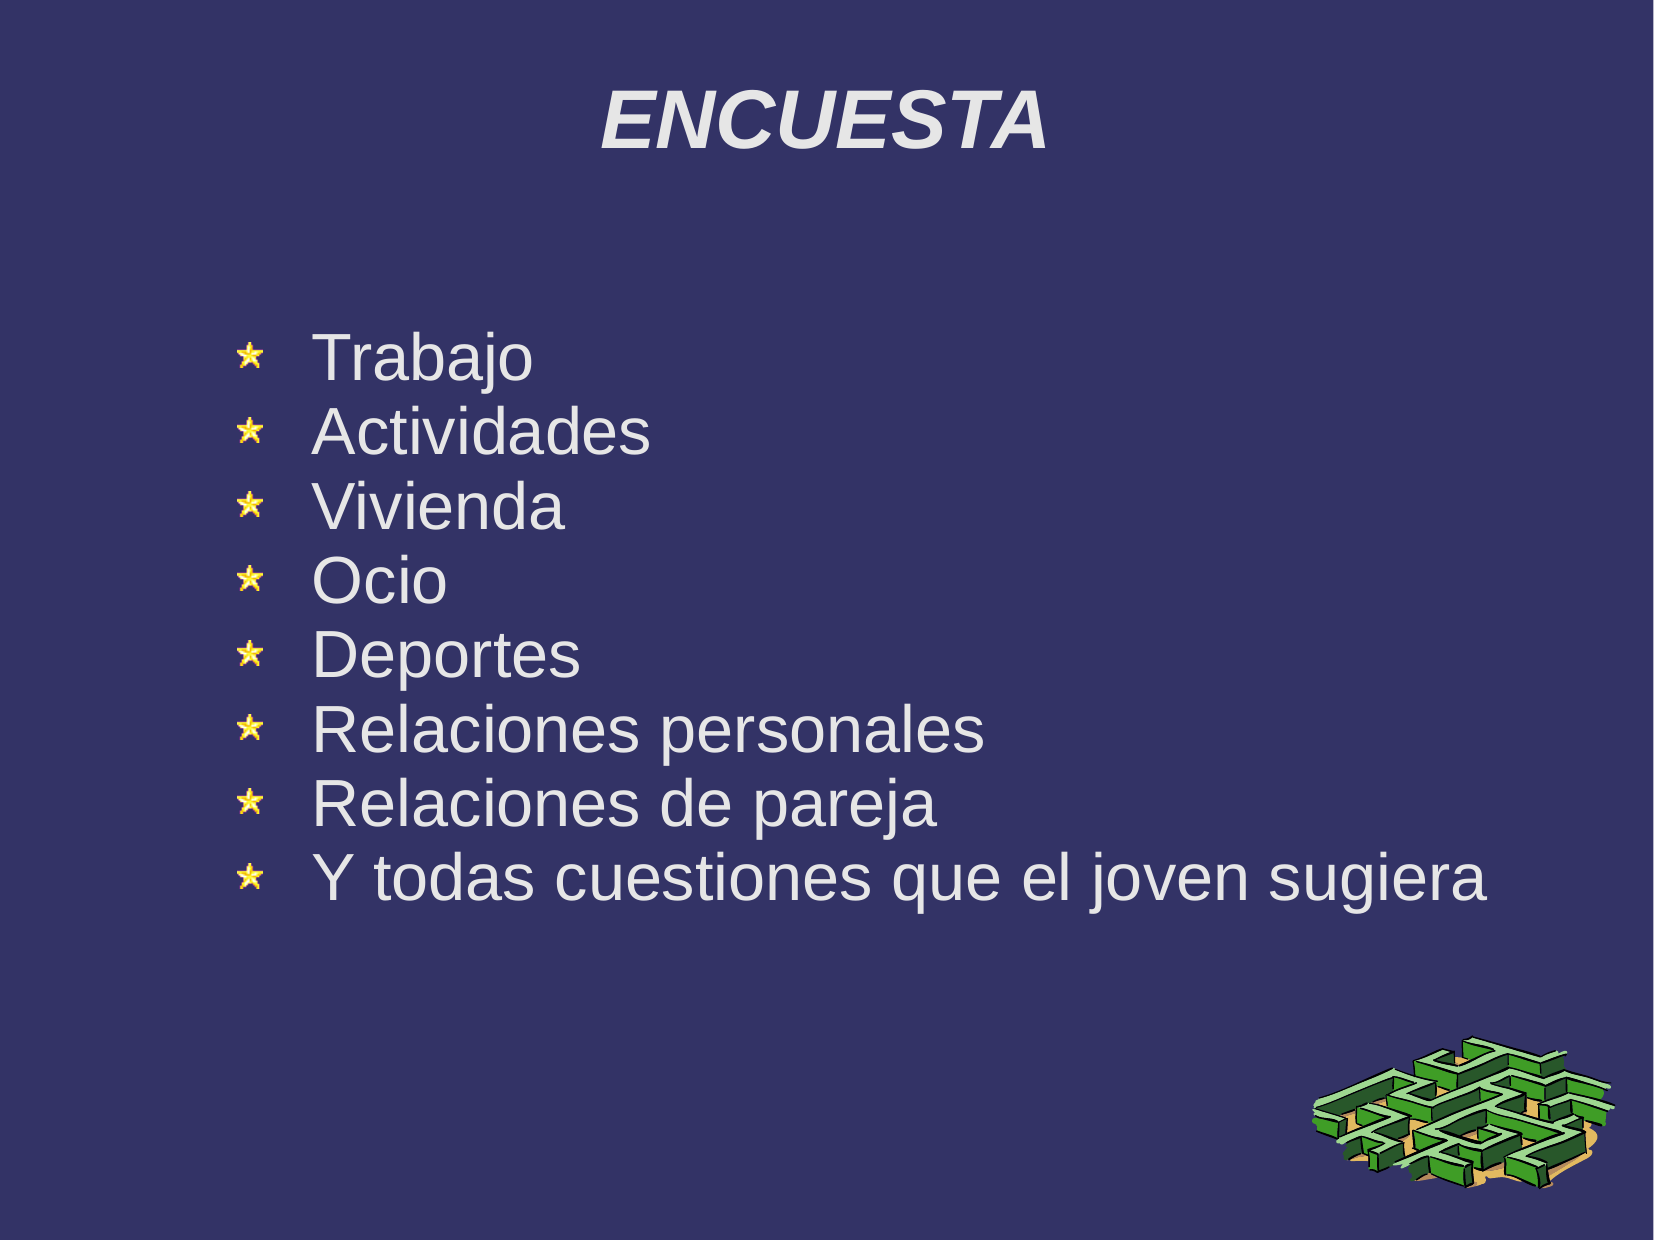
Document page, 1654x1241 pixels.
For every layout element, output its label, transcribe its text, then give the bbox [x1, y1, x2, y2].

title ENCUESTA [121, 26, 1530, 216]
list Trabajo Actividades Vivienda Ocio Deportes Relaciones personales Relaciones de pareja Y todas cuestiones que el joven sugiera [236, 236, 1624, 1004]
